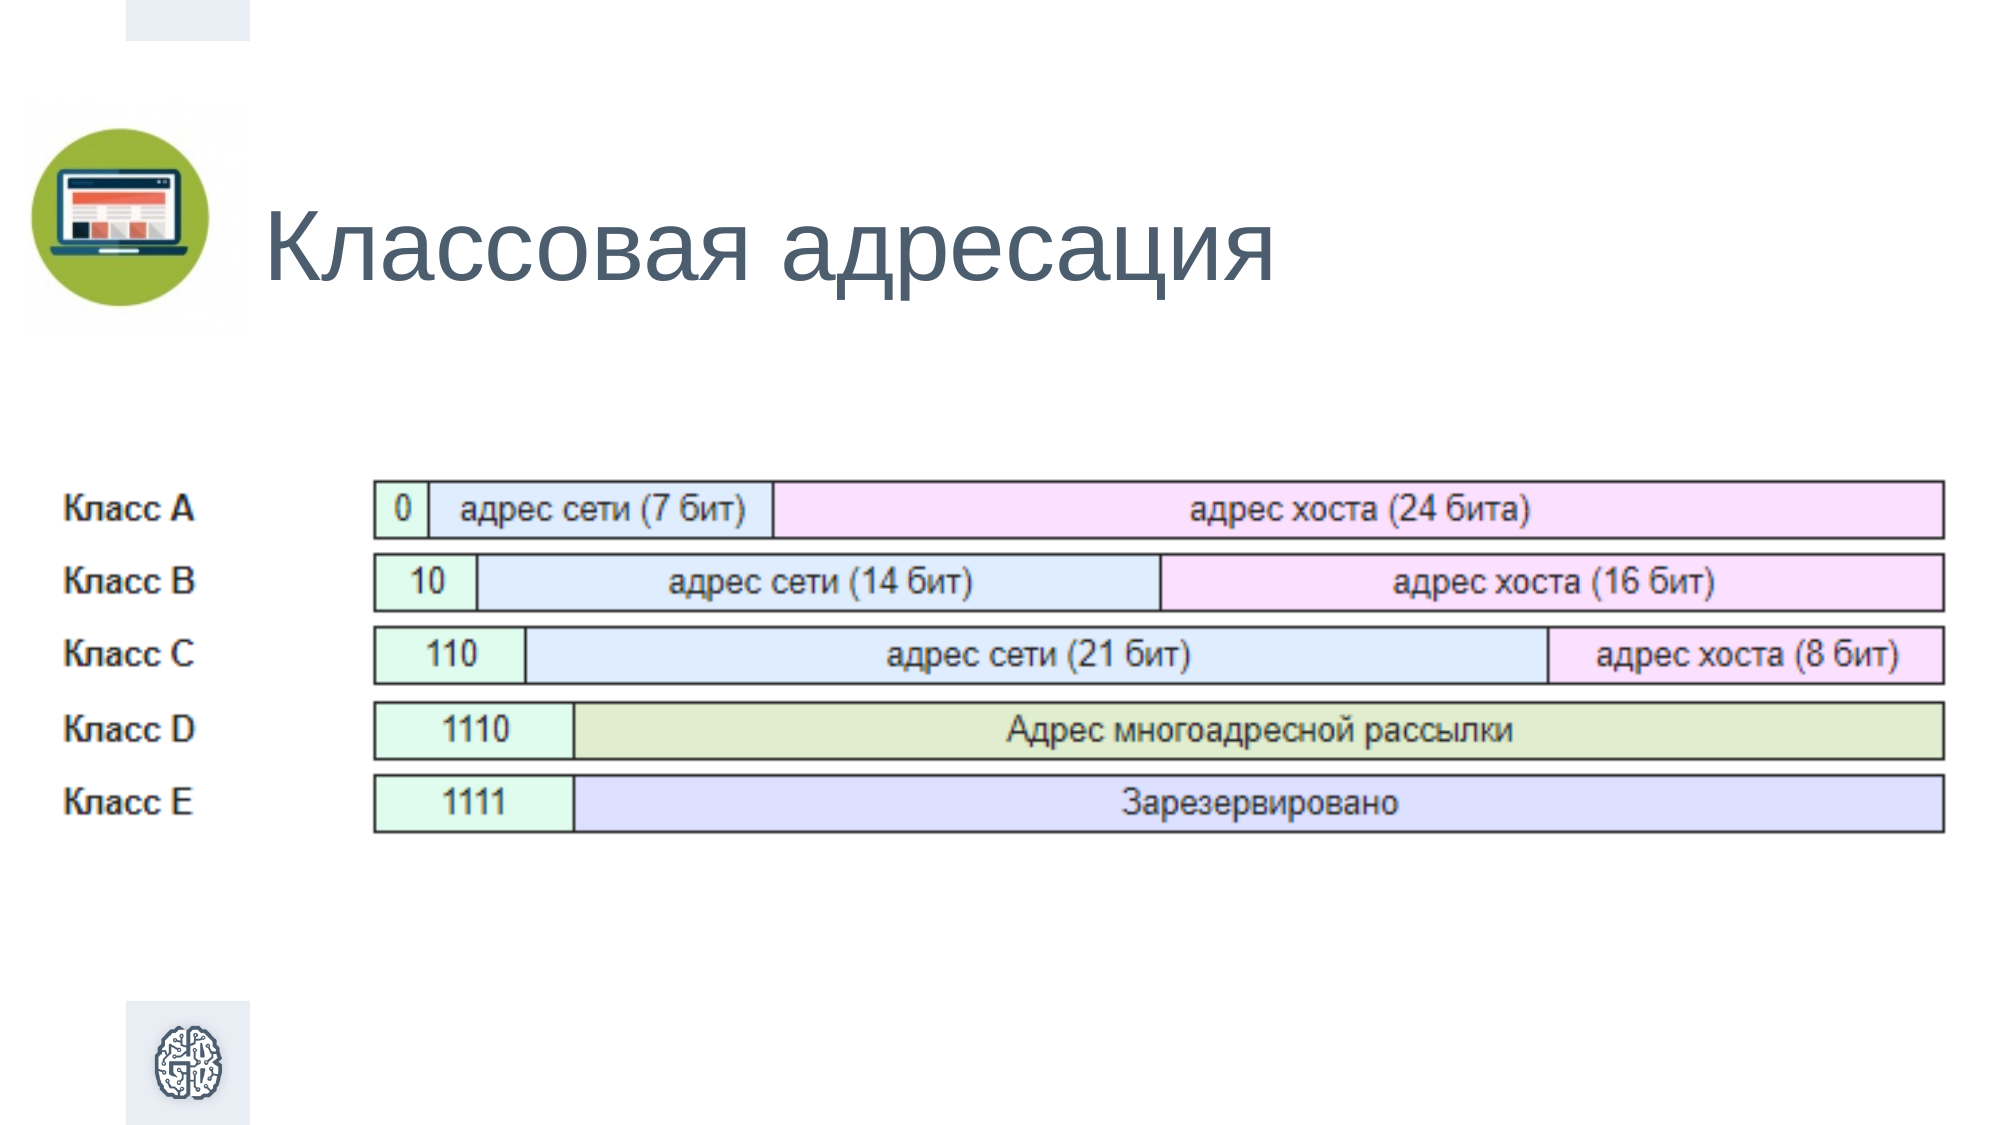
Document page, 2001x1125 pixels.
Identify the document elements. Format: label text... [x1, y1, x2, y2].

picture [46, 473, 1954, 853]
title Классовая адресация [248, 124, 1752, 372]
picture [27, 102, 249, 336]
picture [144, 1016, 232, 1110]
